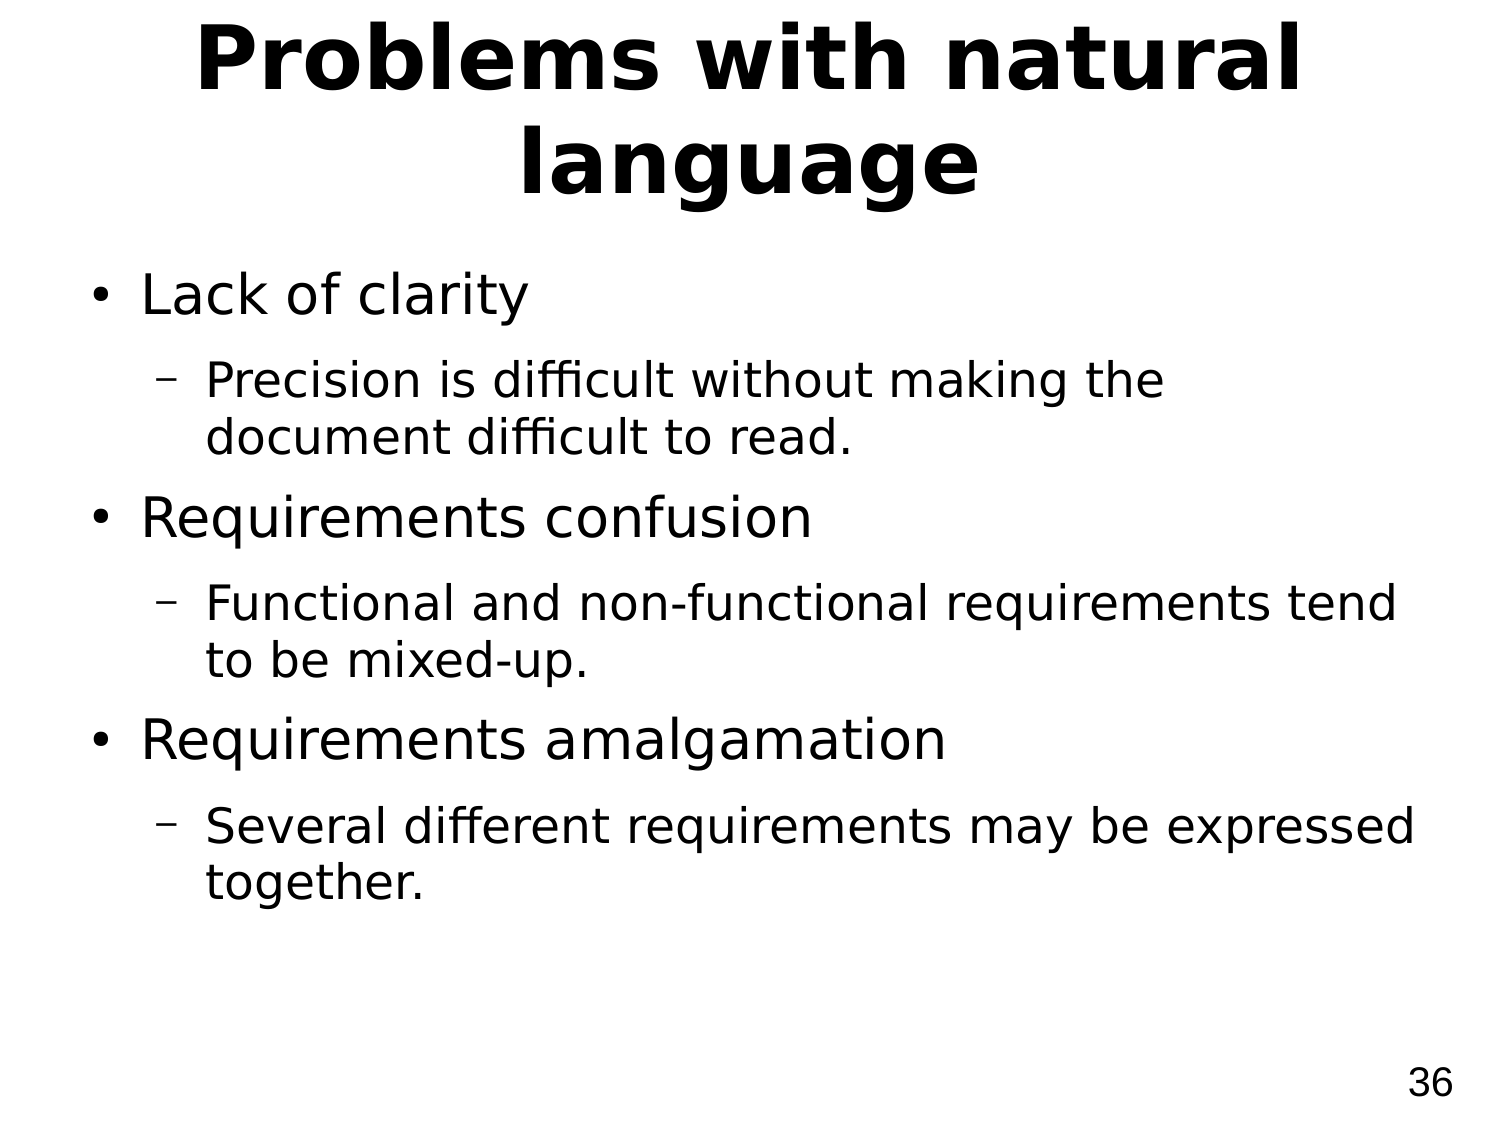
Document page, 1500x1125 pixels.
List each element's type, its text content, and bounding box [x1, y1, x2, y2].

title Problems with natural language [75, 7, 1425, 215]
list Lack of clarity Precision is difficult without making the document difficult to read. Requirements confusion Functional and non-functional requirements tend to be mixed-up. Requirements amalgamation Several different requirements may be expressed together. [75, 263, 1425, 916]
